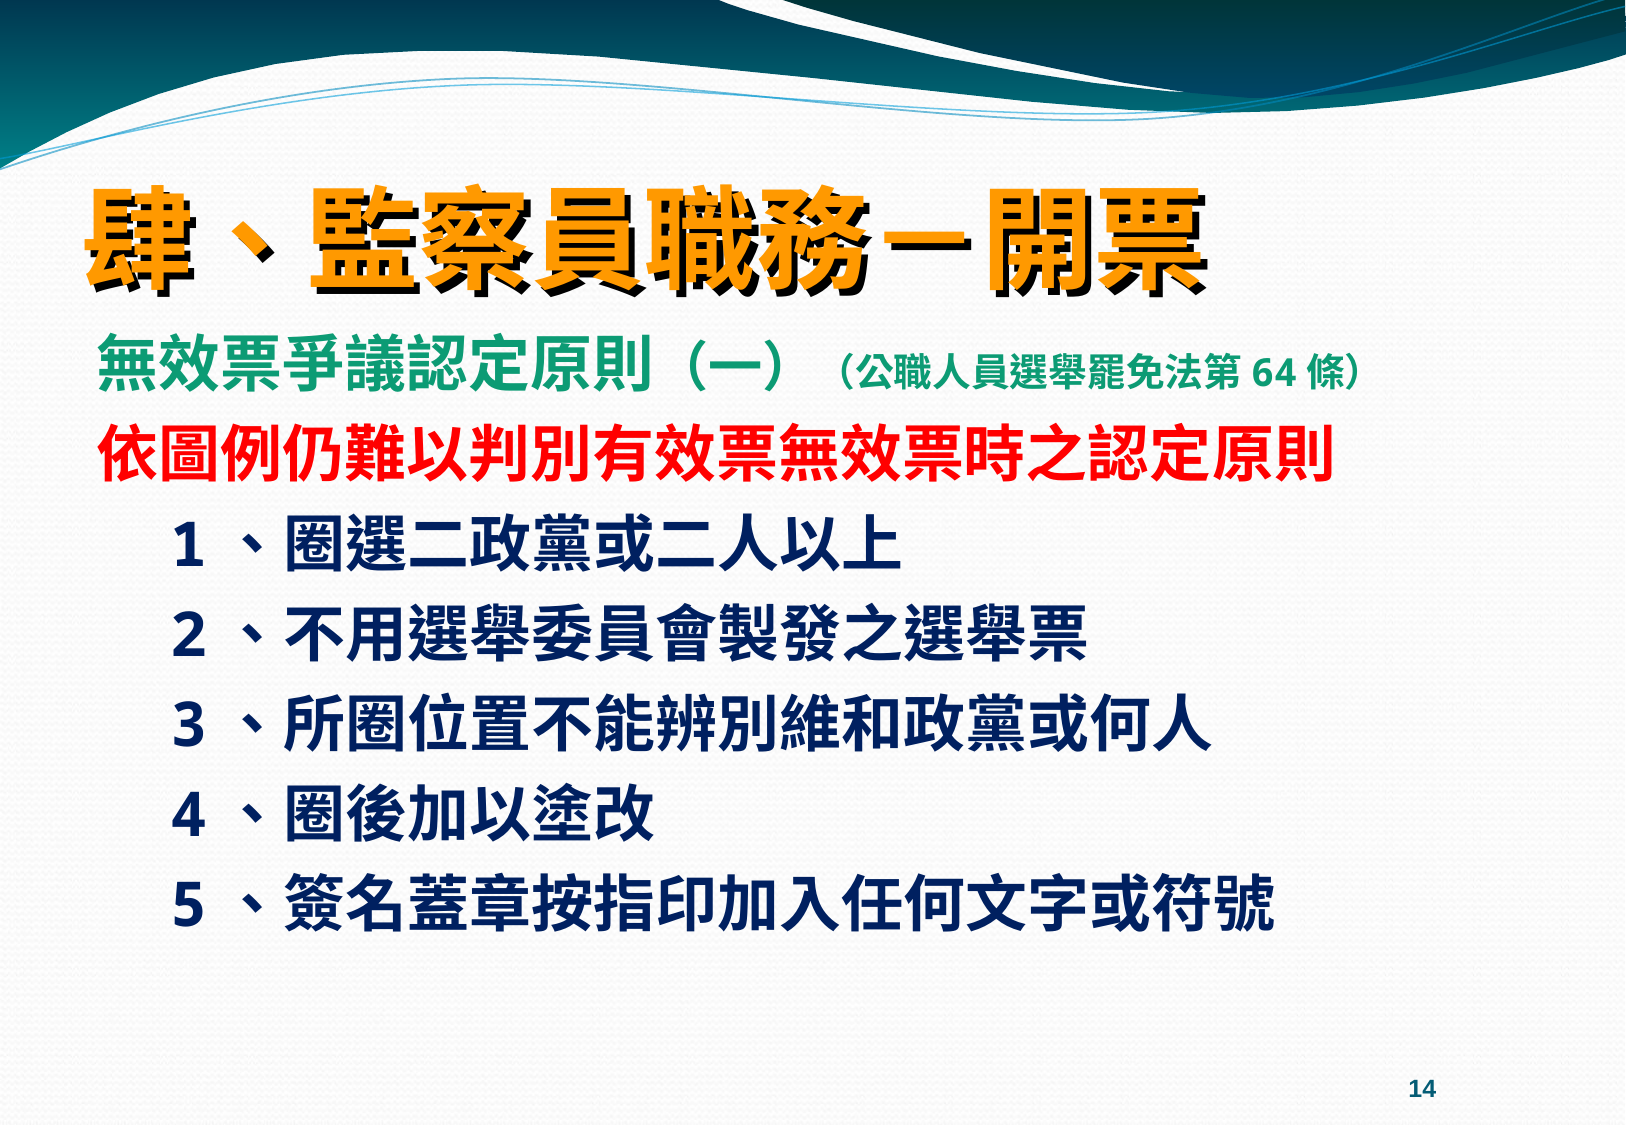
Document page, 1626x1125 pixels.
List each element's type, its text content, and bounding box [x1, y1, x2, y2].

text_box [1408, 1042, 1544, 1103]
list 無效票爭議認定原則（一）（公職人員選舉罷免法第64條） 依圖例仍難以判別有效票無效票時之認定原則 1、圈選二政黨或二人以上 2、不用選舉委員會製發之選舉票 3、所圈位置不能辨別維和政黨或何人 4、圈後加以塗改 5、簽名蓋章按指印加入任何文字或符號 [81, 317, 1544, 1038]
title 肆、監察員職務－開票 [81, 115, 1544, 304]
